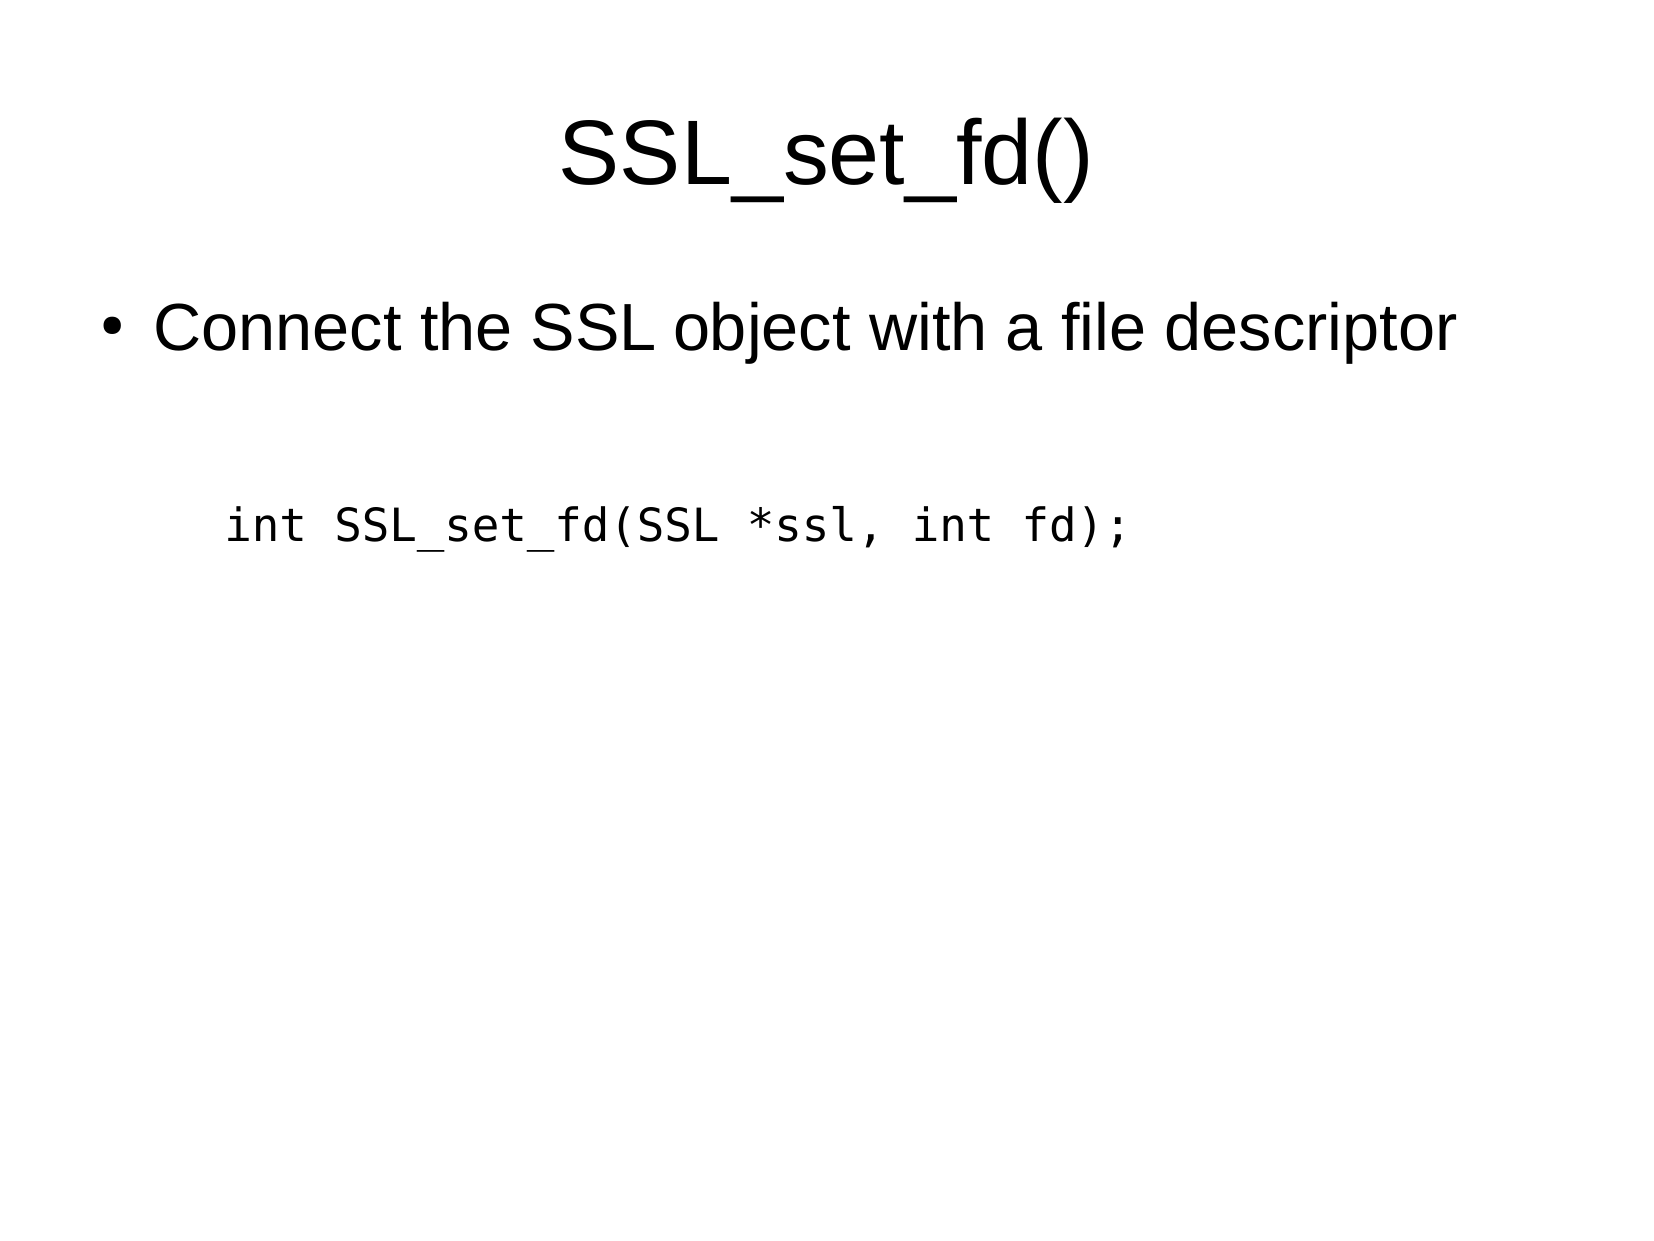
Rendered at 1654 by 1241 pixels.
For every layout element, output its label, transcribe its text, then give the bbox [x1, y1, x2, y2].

list Connect the SSL object with a file descriptor int SSL_set_fd(SSL *ssl, int fd); [82, 290, 1571, 1109]
title SSL_set_fd() [82, 56, 1571, 250]
